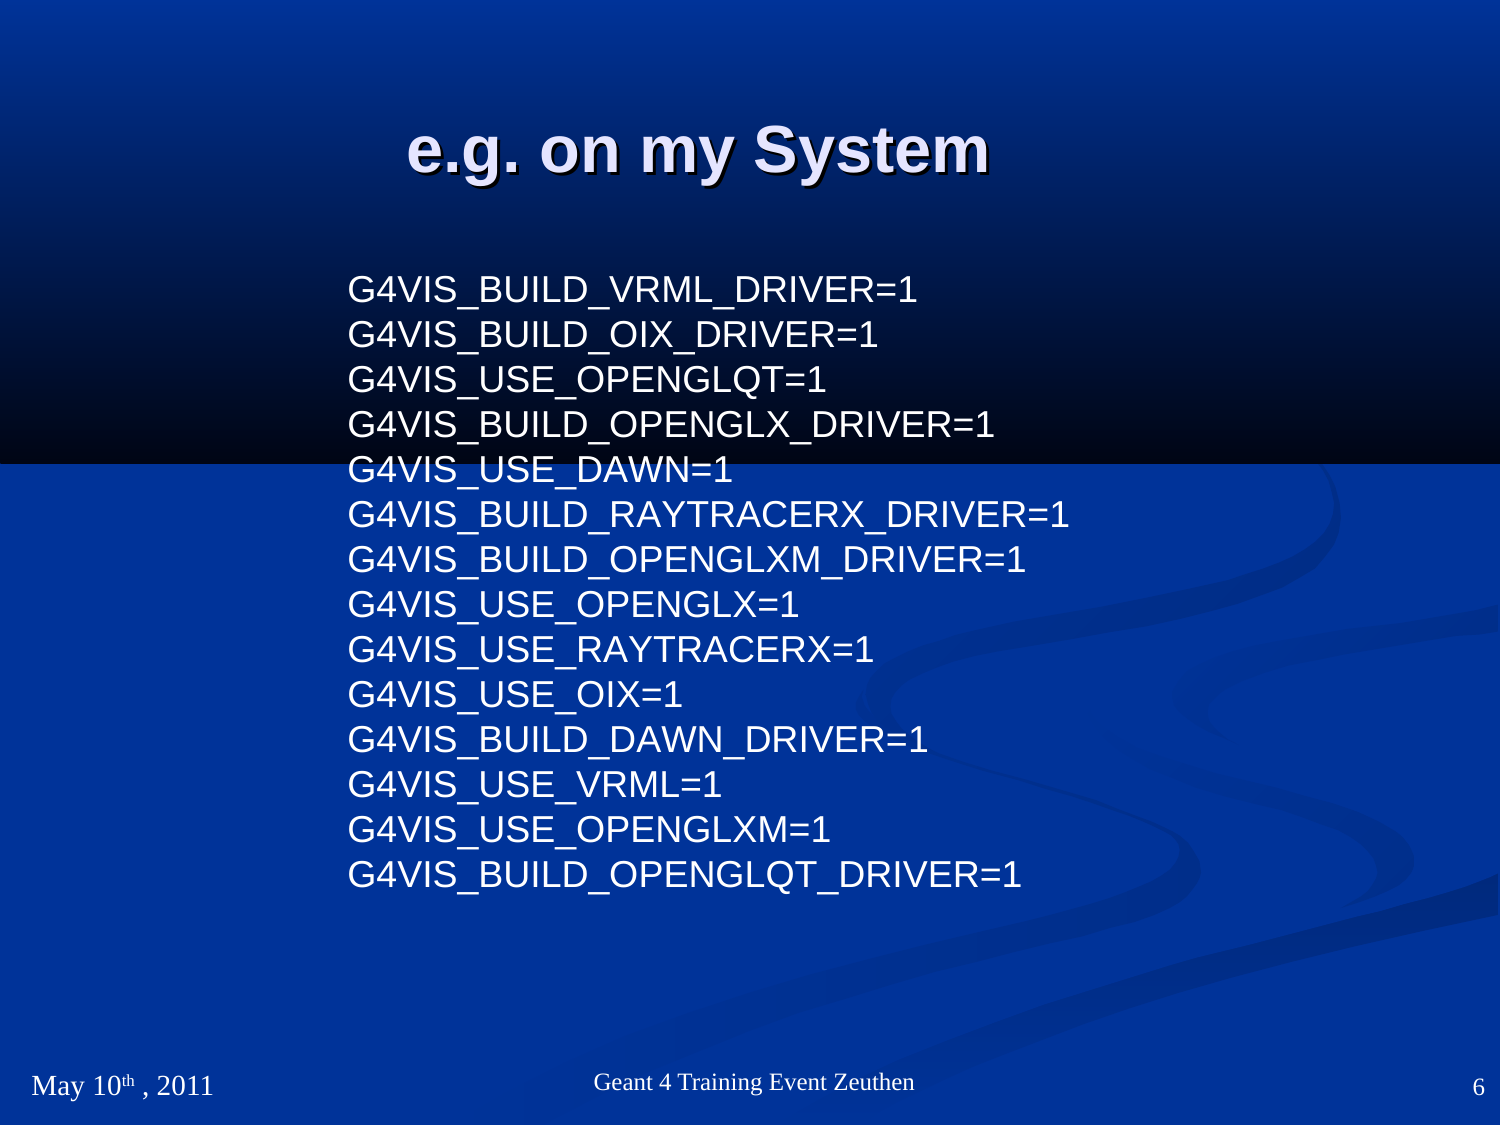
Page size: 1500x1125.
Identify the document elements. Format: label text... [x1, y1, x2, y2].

text_box G4VIS_BUILD_VRML_DRIVER=1 G4VIS_BUILD_OIX_DRIVER=1 G4VIS_USE_OPENGLQT=1 G4VIS_BUILD_OPENGLX_DRIVER=1 G4VIS_USE_DAWN=1 G4VIS_BUILD_RAYTRACERX_DRIVER=1 G4VIS_BUILD_OPENGLXM_DRIVER=1 G4VIS_USE_OPENGLX=1 G4VIS_USE_RAYTRACERX=1 G4VIS_USE_OIX=1 G4VIS_BUILD_DAWN_DRIVER=1 G4VIS_USE_VRML=1 G4VIS_USE_OPENGLXM=1 G4VIS_BUILD_OPENGLQT_DRIVER=1 [332, 304, 1177, 1065]
title e.g. on my System [61, 0, 1337, 304]
